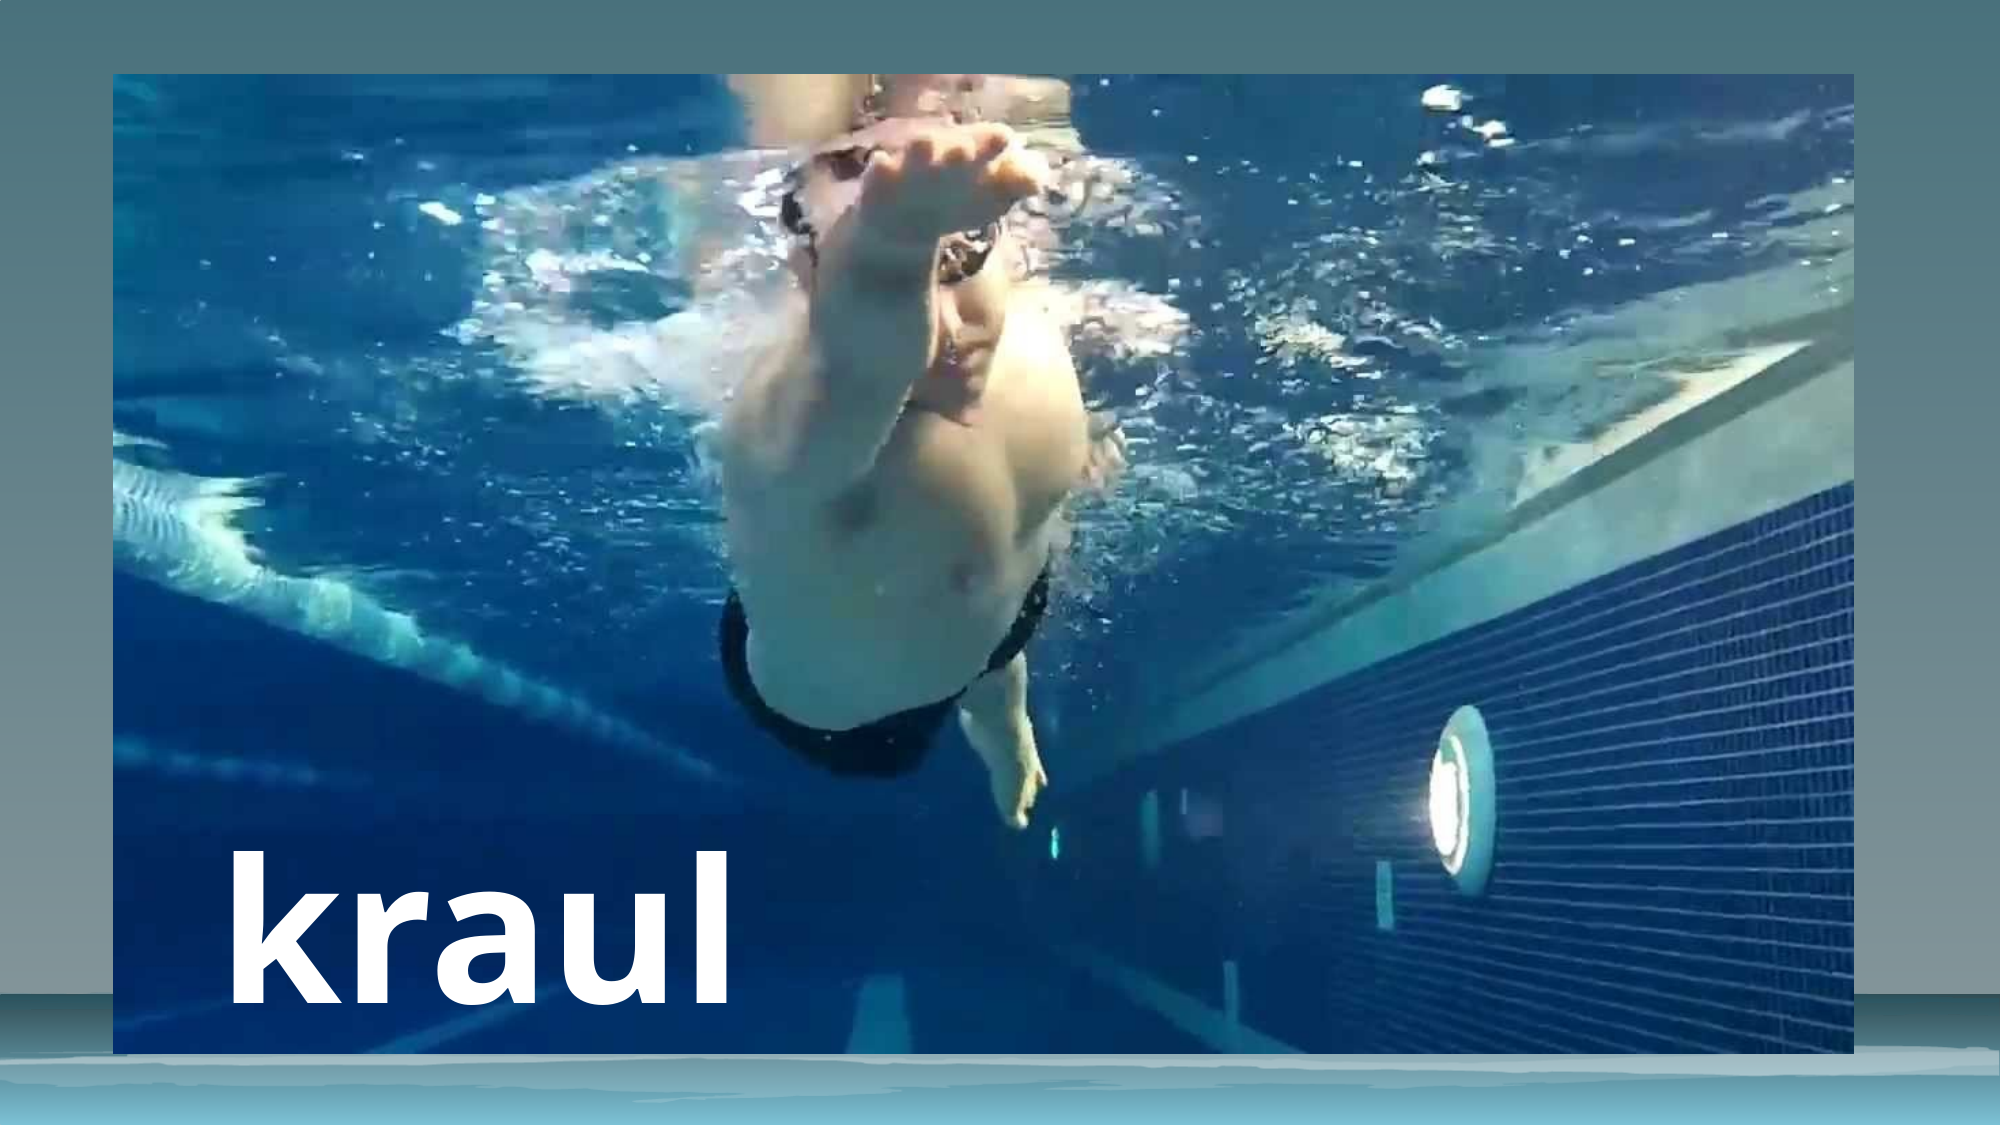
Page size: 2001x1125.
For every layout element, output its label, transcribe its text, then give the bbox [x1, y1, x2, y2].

picture [113, 110, 129, 116]
picture [113, 126, 133, 131]
picture [136, 216, 155, 220]
picture [113, 74, 1854, 1054]
picture [113, 214, 123, 218]
title kraul [203, 823, 1764, 1003]
